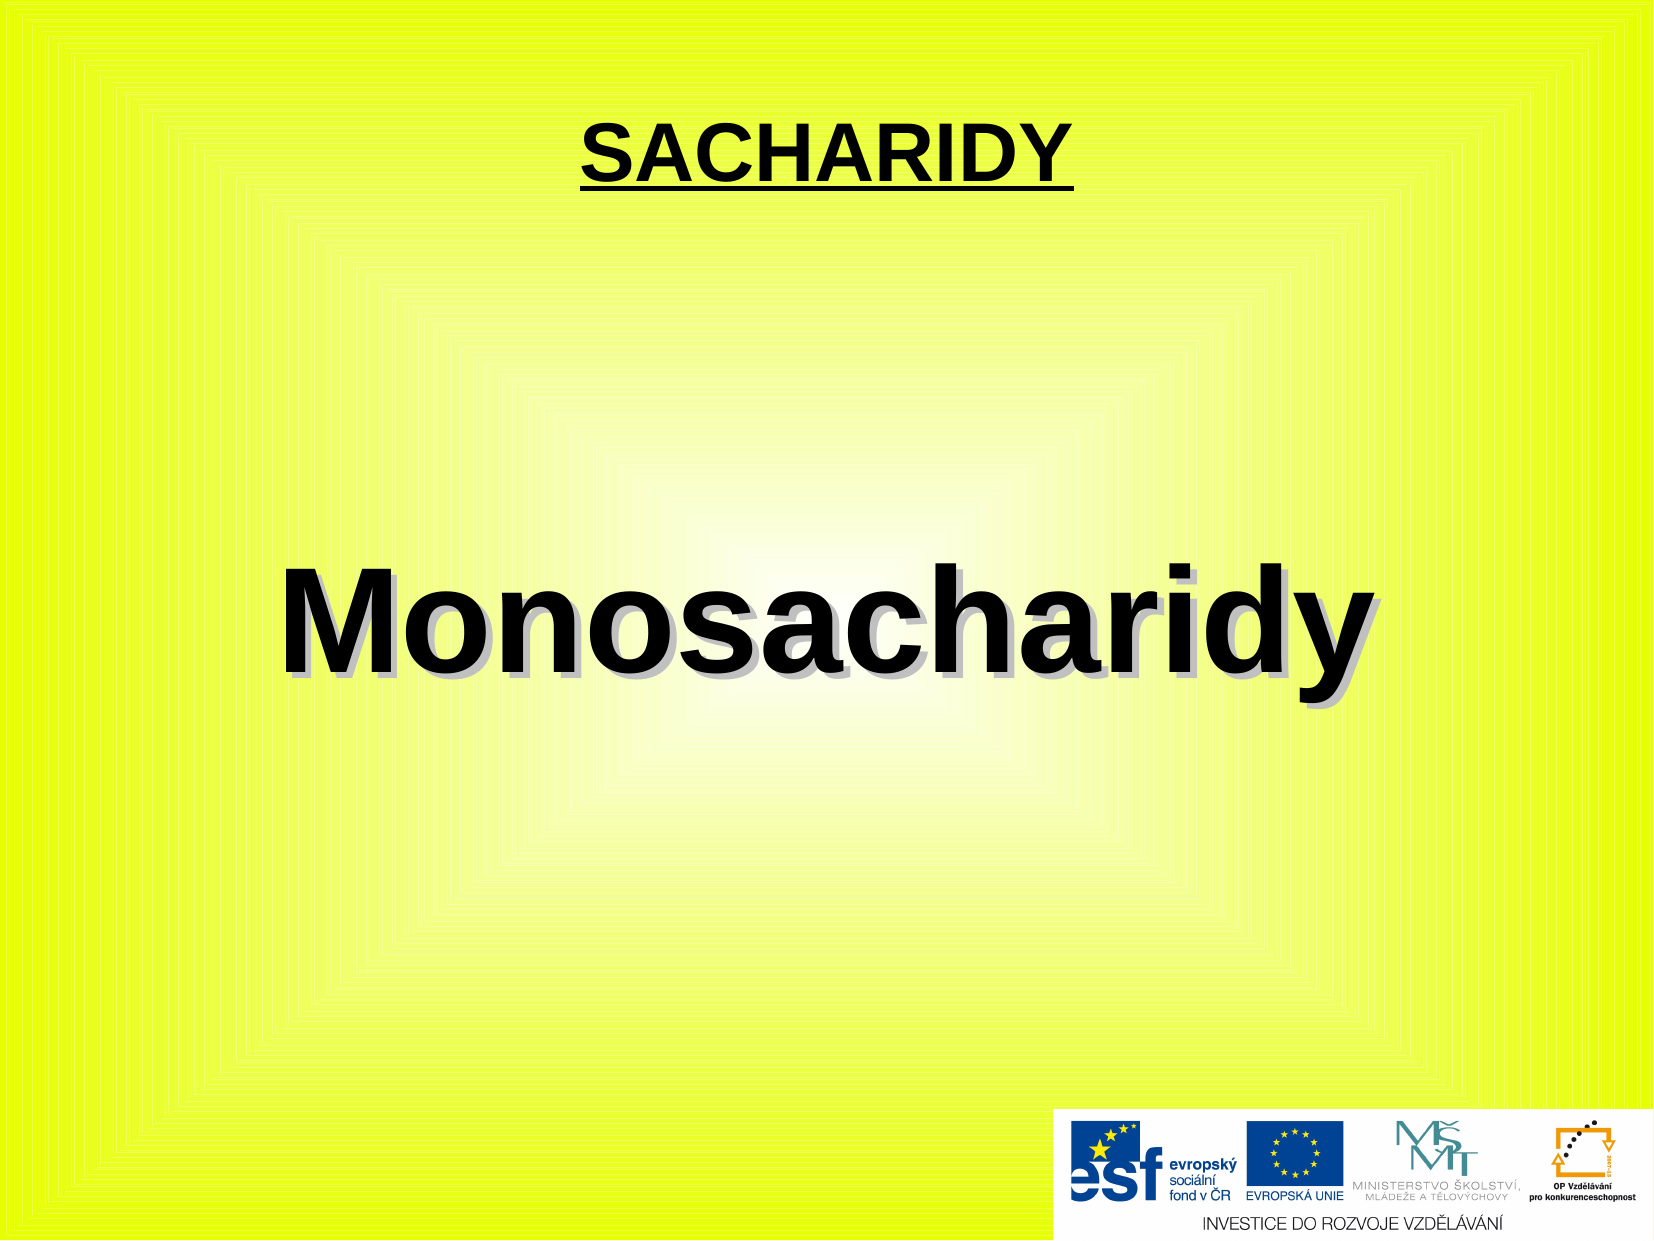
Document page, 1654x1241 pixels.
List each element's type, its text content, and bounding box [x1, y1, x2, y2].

subtitle Monosacharidy [82, 210, 1571, 1030]
title SACHARIDY [82, 49, 1571, 210]
picture [1053, 1109, 1654, 1241]
